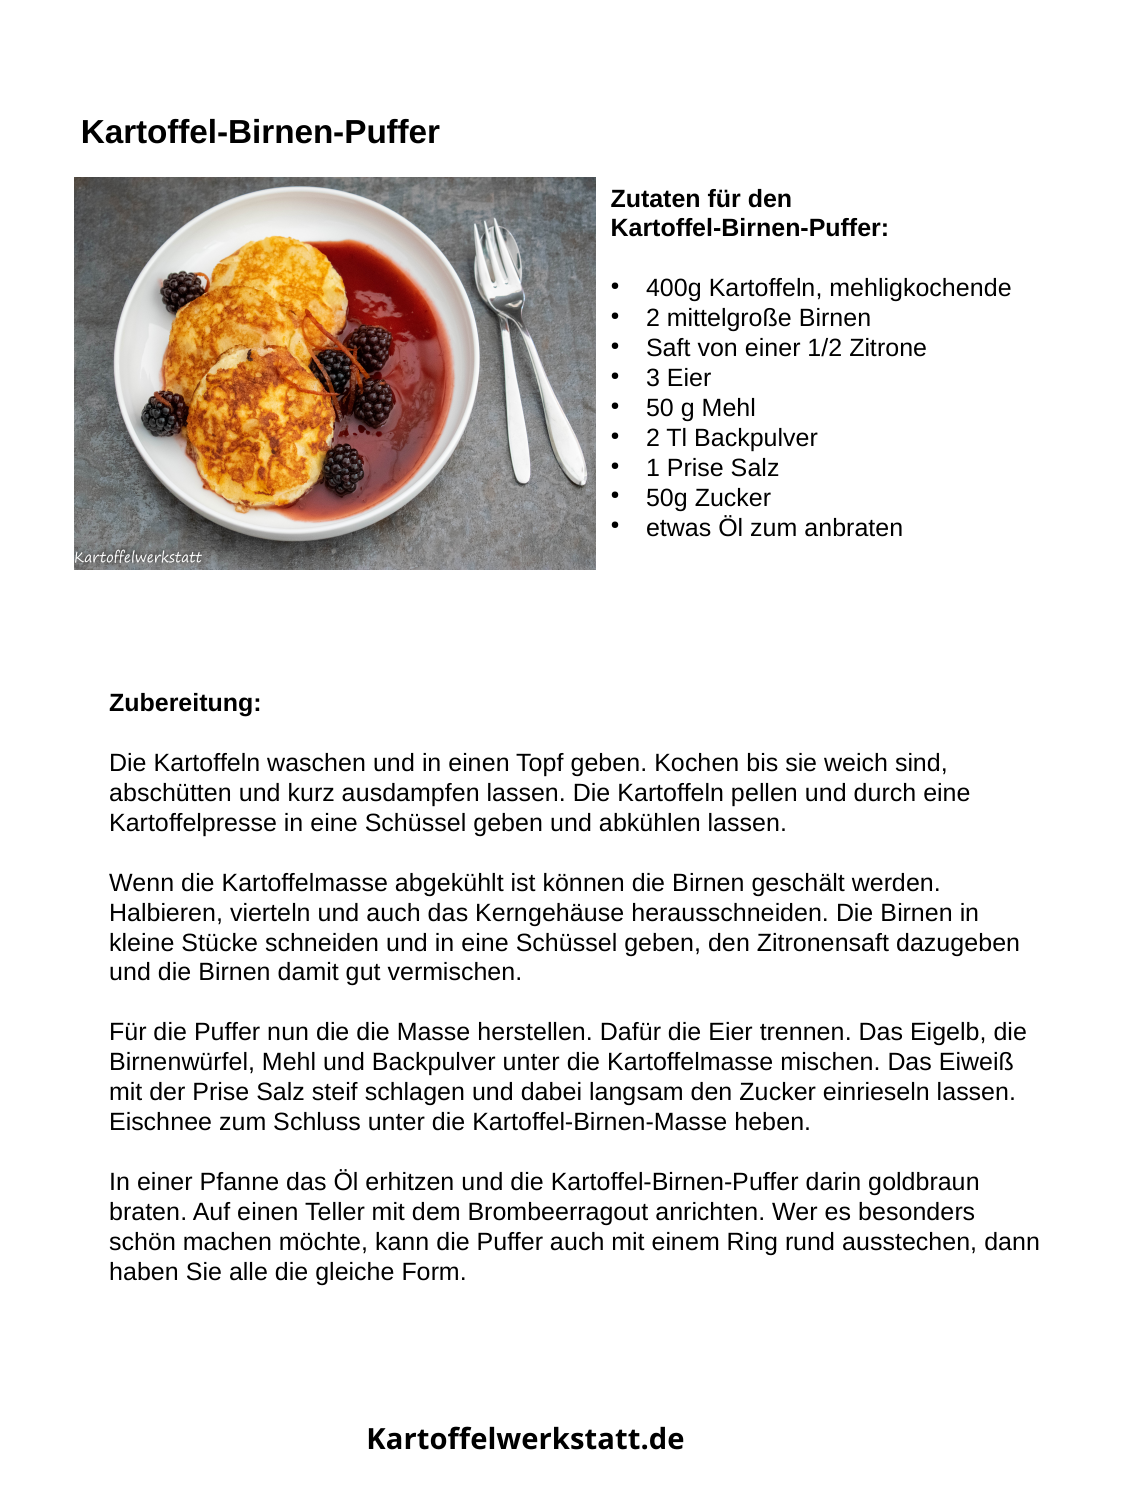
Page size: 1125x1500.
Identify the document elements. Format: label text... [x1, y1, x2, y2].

text_box Zutaten für den Kartoffel-Birnen-Puffer: 400g Kartoffeln, mehligkochende 2 mittelgroße Birnen Saft von einer 1/2 Zitrone 3 Eier 50 g Mehl 2 Tl Backpulver 1 Prise Salz 50g Zucker etwas Öl zum anbraten [595, 174, 1028, 549]
text_box Zubereitung: Die Kartoffeln waschen und in einen Topf geben. Kochen bis sie weich sind, abschütten und kurz ausdampfen lassen. Die Kartoffeln pellen und durch eine Kartoffelpresse in eine Schüssel geben und abkühlen lassen. Wenn die Kartoffelmasse abgekühlt ist können die Birnen geschält werden. Halbieren, vierteln und auch das Kerngehäuse herausschneiden. Die Birnen in kleine Stücke schneiden und in eine Schüssel geben, den Zitronensaft dazugeben und die Birnen damit gut vermischen. Für die Puffer nun die die Masse herstellen. Dafür die Eier trennen. Das Eigelb, die Birnenwürfel, Mehl und Backpulver unter die Kartoffelmasse mischen. Das Eiweiß mit der Prise Salz steif schlagen und dabei langsam den Zucker einrieseln lassen. Eischnee zum Schluss unter die Kartoffel-Birnen-Masse heben. In einer Pfanne das Öl erhitzen und die Kartoffel-Birnen-Puffer darin goldbraun braten. Auf einen Teller mit dem Brombeerragout anrichten. Wer es besonders schön machen möchte, kann die Puffer auch mit einem Ring rund ausstechen, dann haben Sie alle die gleiche Form. [94, 679, 1063, 1293]
text_box Kartoffelwerkstatt.de [351, 1411, 721, 1475]
text_box Kartoffel-Birnen-Puffer [66, 102, 456, 158]
picture [74, 177, 596, 570]
